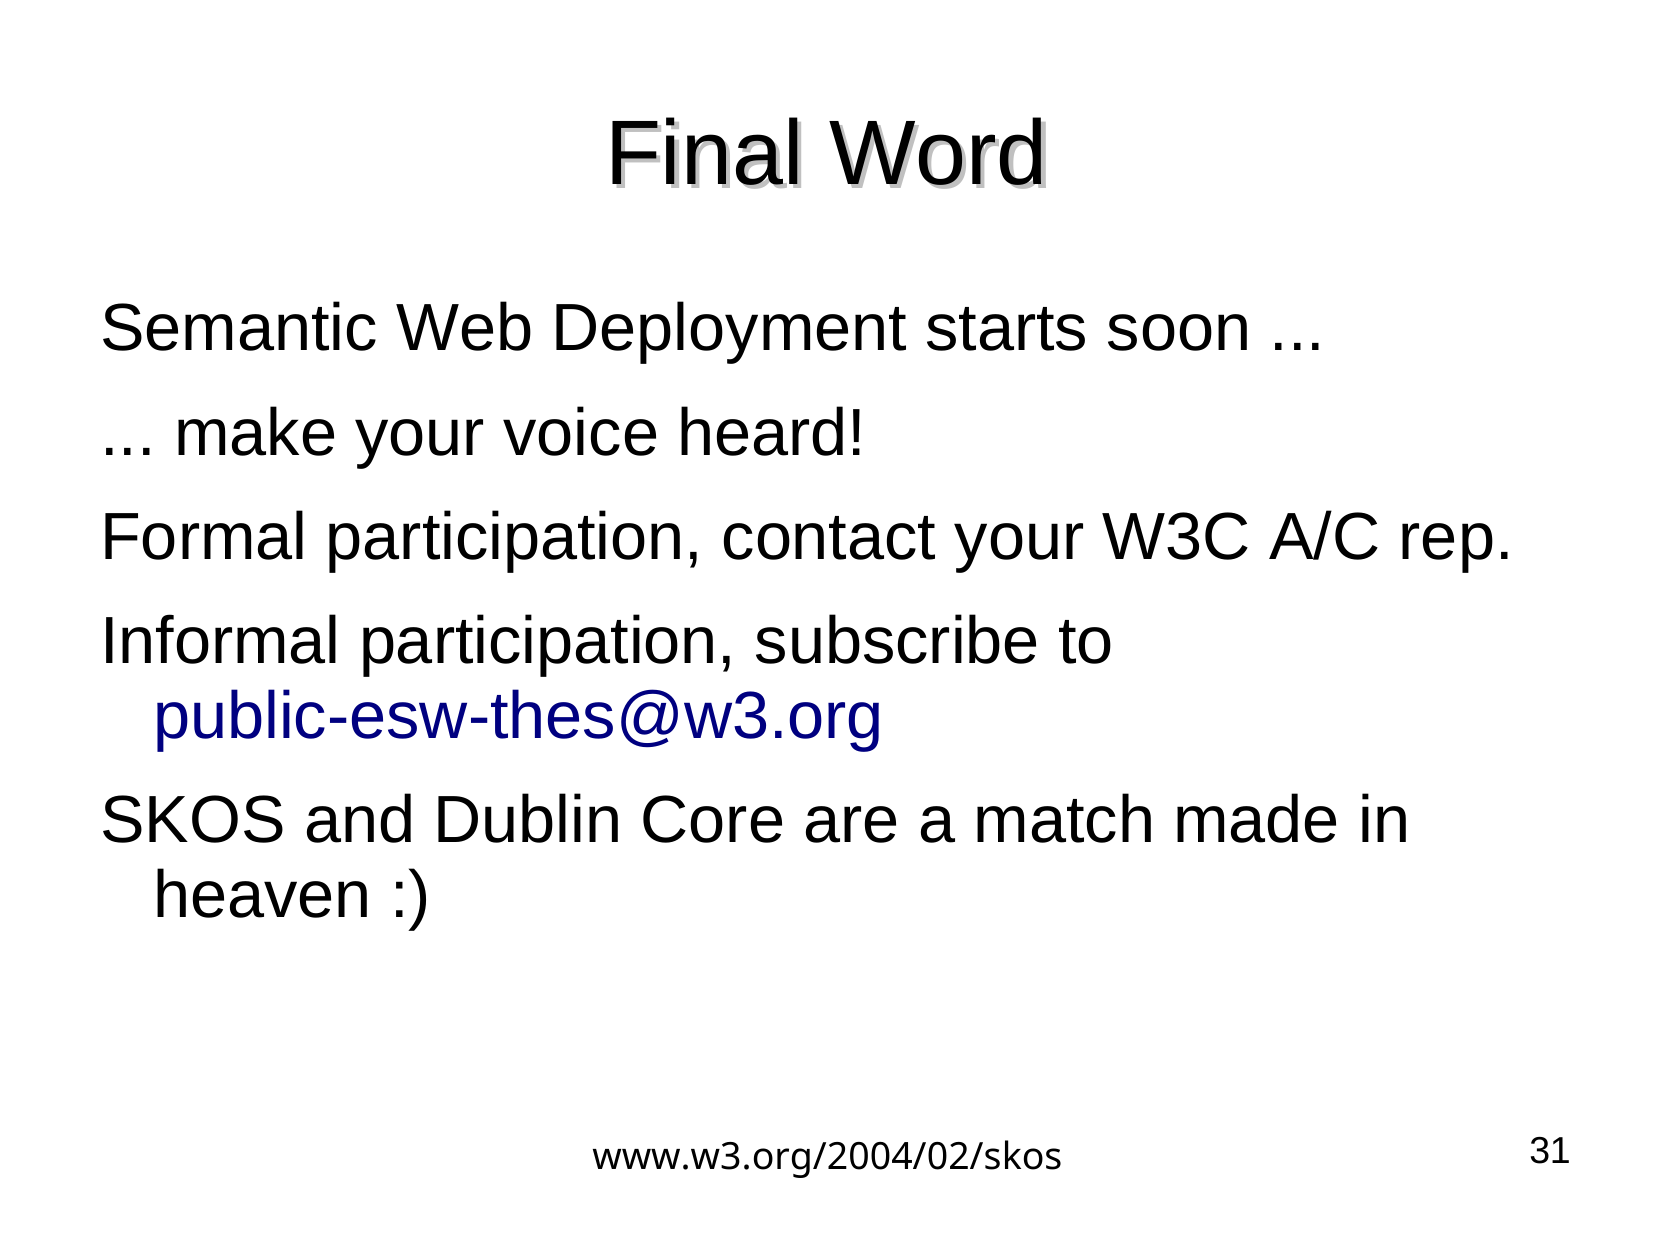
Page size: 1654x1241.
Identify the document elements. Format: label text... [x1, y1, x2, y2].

list Semantic Web Deployment starts soon ... ... make your voice heard! Formal participation, contact your W3C A/C rep. Informal participation, subscribe to public-esw-thes@w3.org SKOS and Dublin Core are a match made in heaven :) [82, 290, 1571, 1109]
title Final Word [82, 49, 1571, 257]
